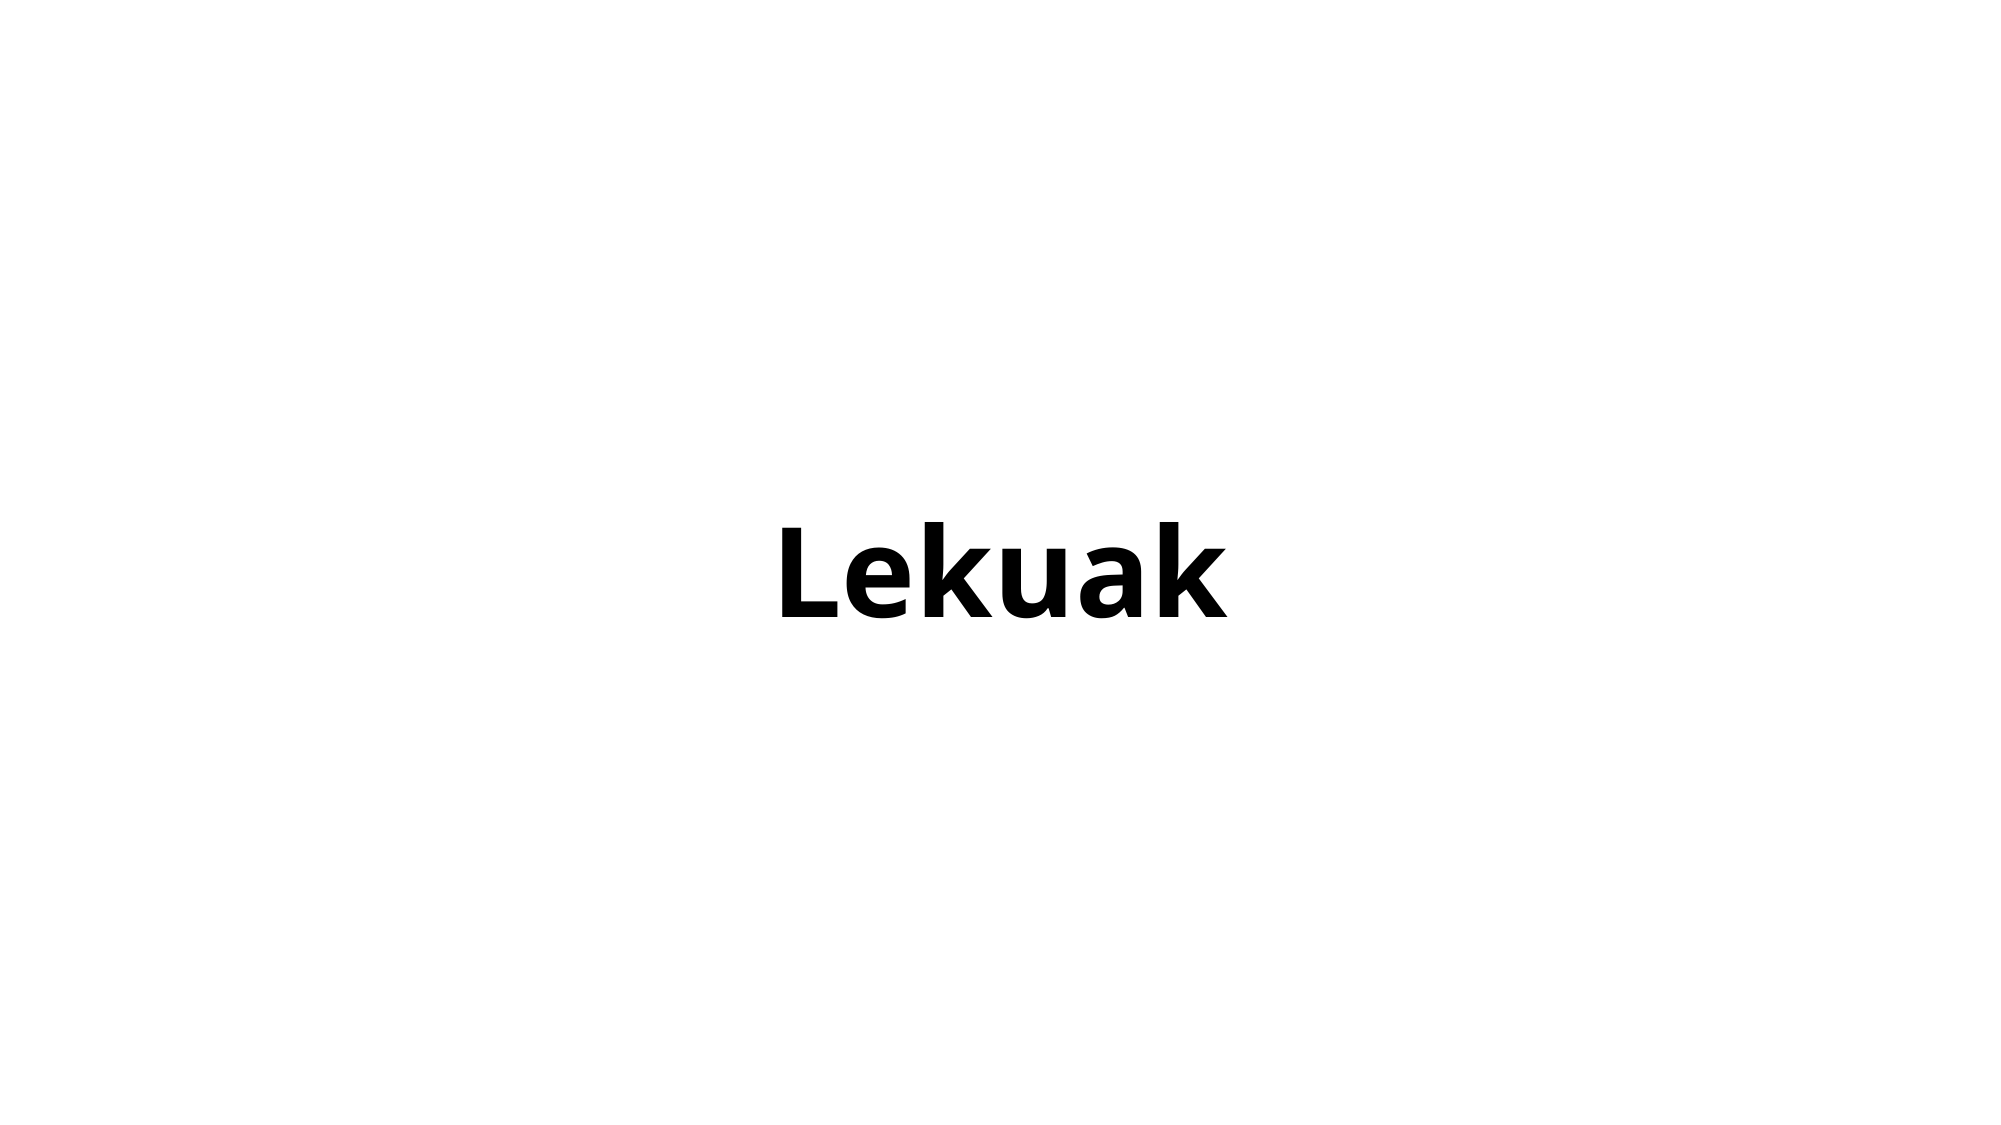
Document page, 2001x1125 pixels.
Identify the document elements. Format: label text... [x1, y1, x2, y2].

title Lekuak [249, 473, 1750, 652]
